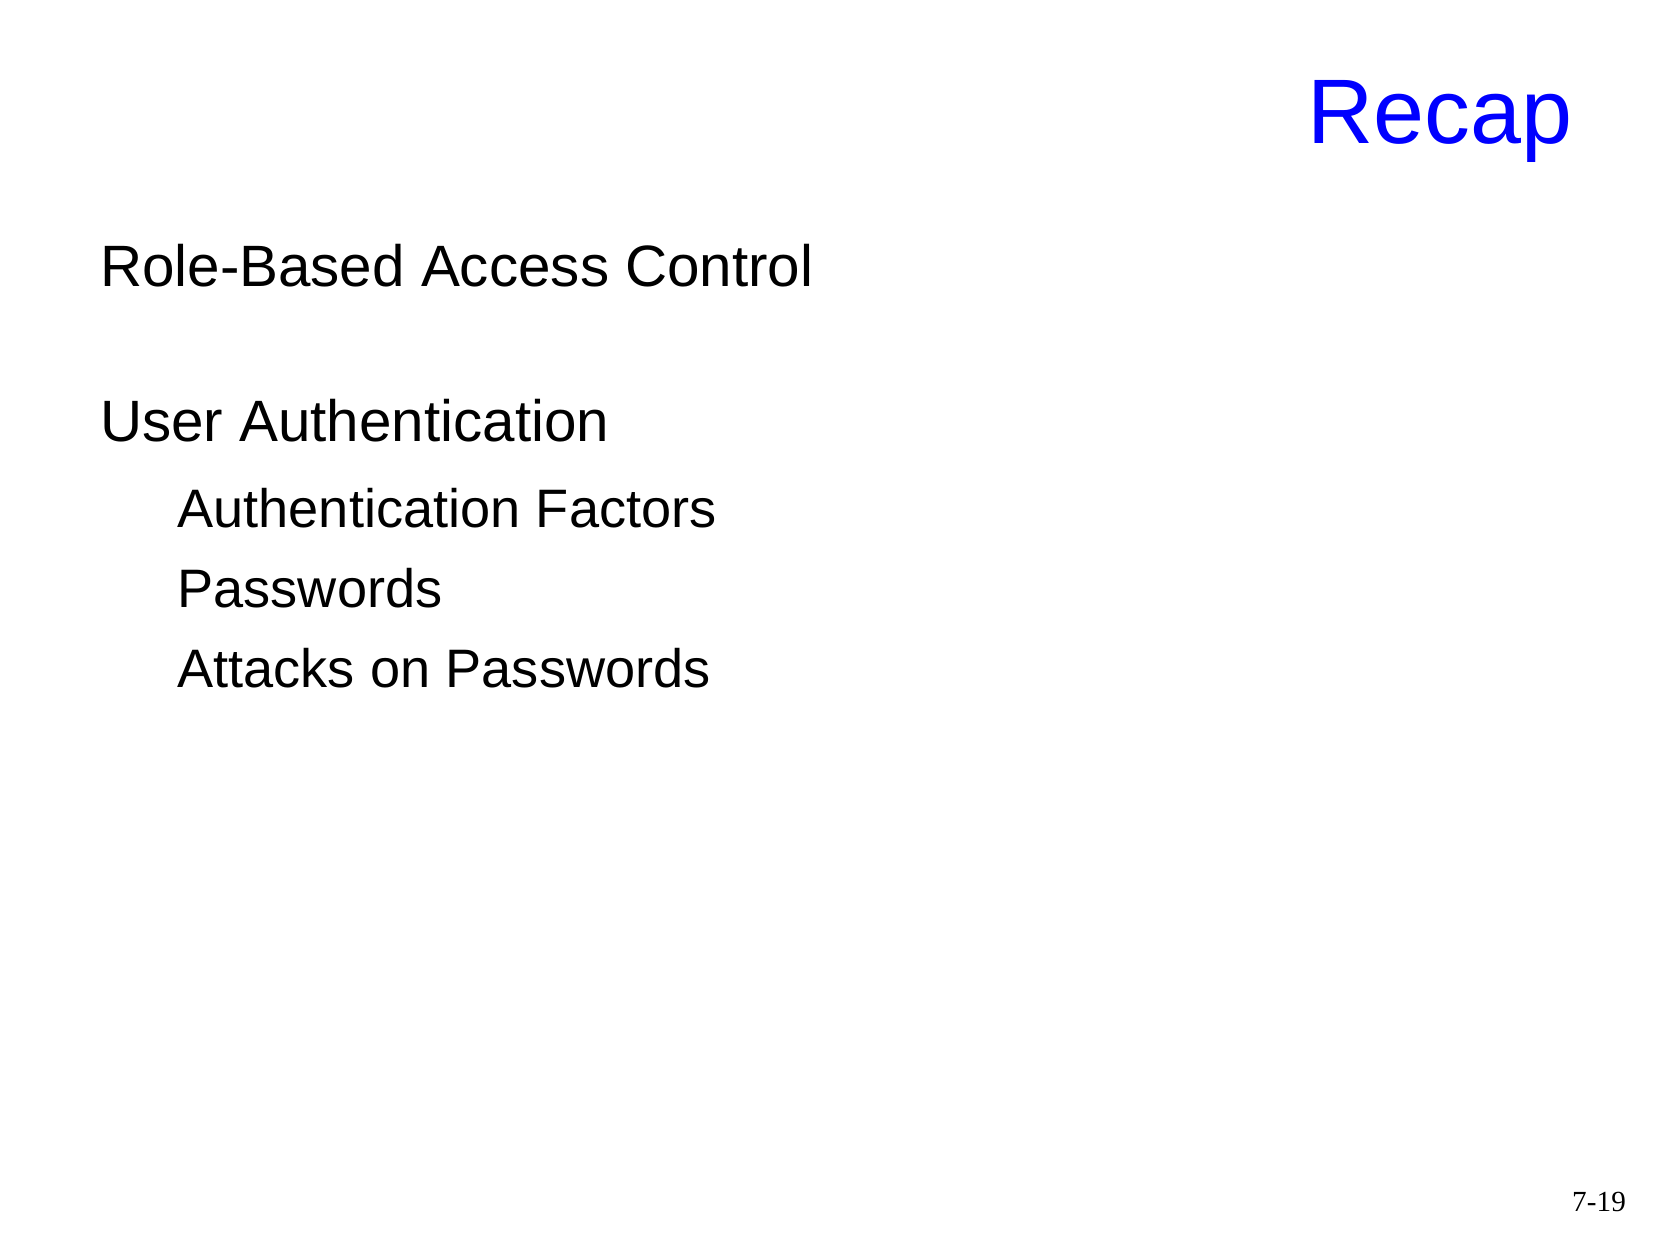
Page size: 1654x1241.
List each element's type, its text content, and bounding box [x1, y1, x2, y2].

title Recap [84, 18, 1573, 211]
list Role-Based Access Control User Authentication Authentication Factors Passwords Attacks on Passwords [82, 237, 1571, 1156]
